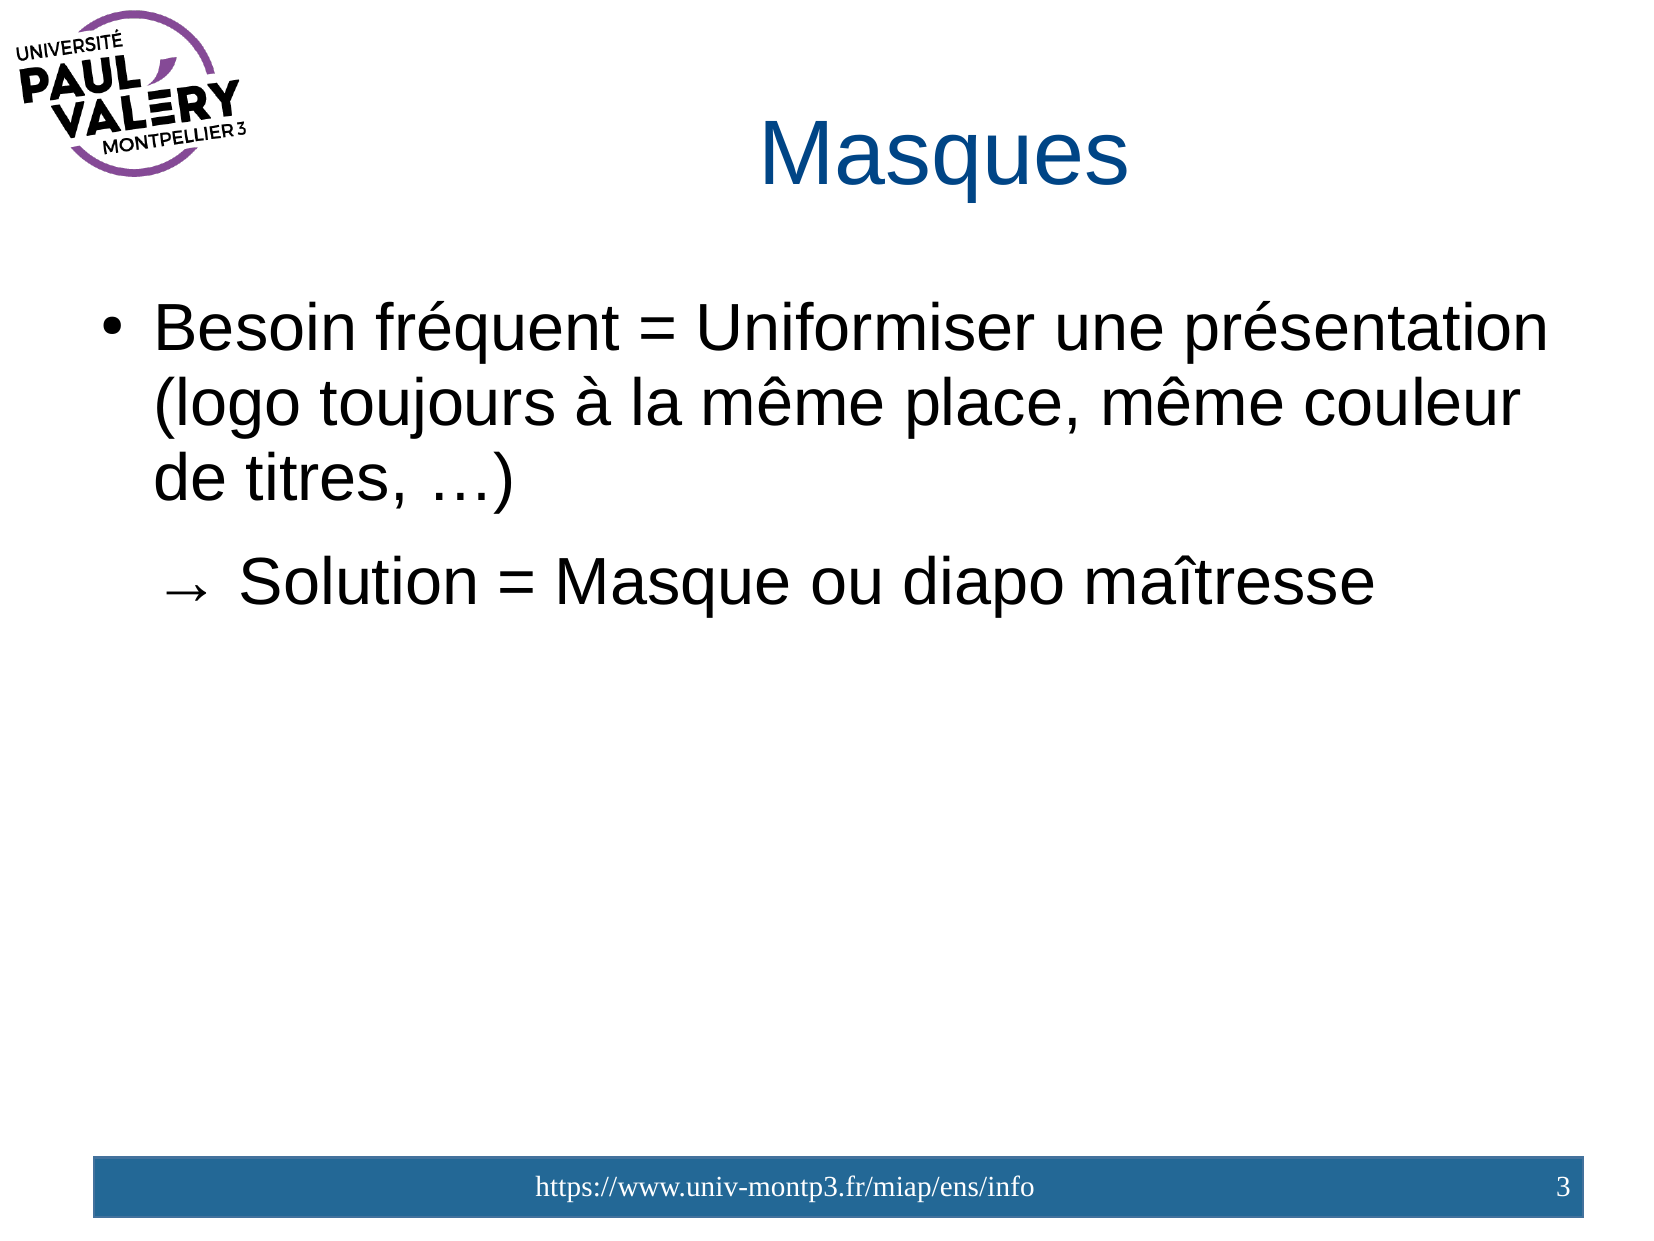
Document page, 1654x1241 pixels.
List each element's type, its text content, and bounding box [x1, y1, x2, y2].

list Besoin fréquent = Uniformiser une présentation (logo toujours à la même place, même couleur de titres, …) → Solution = Masque ou diapo maîtresse [82, 290, 1571, 1010]
title Masques [318, 49, 1571, 257]
picture [0, 0, 262, 188]
